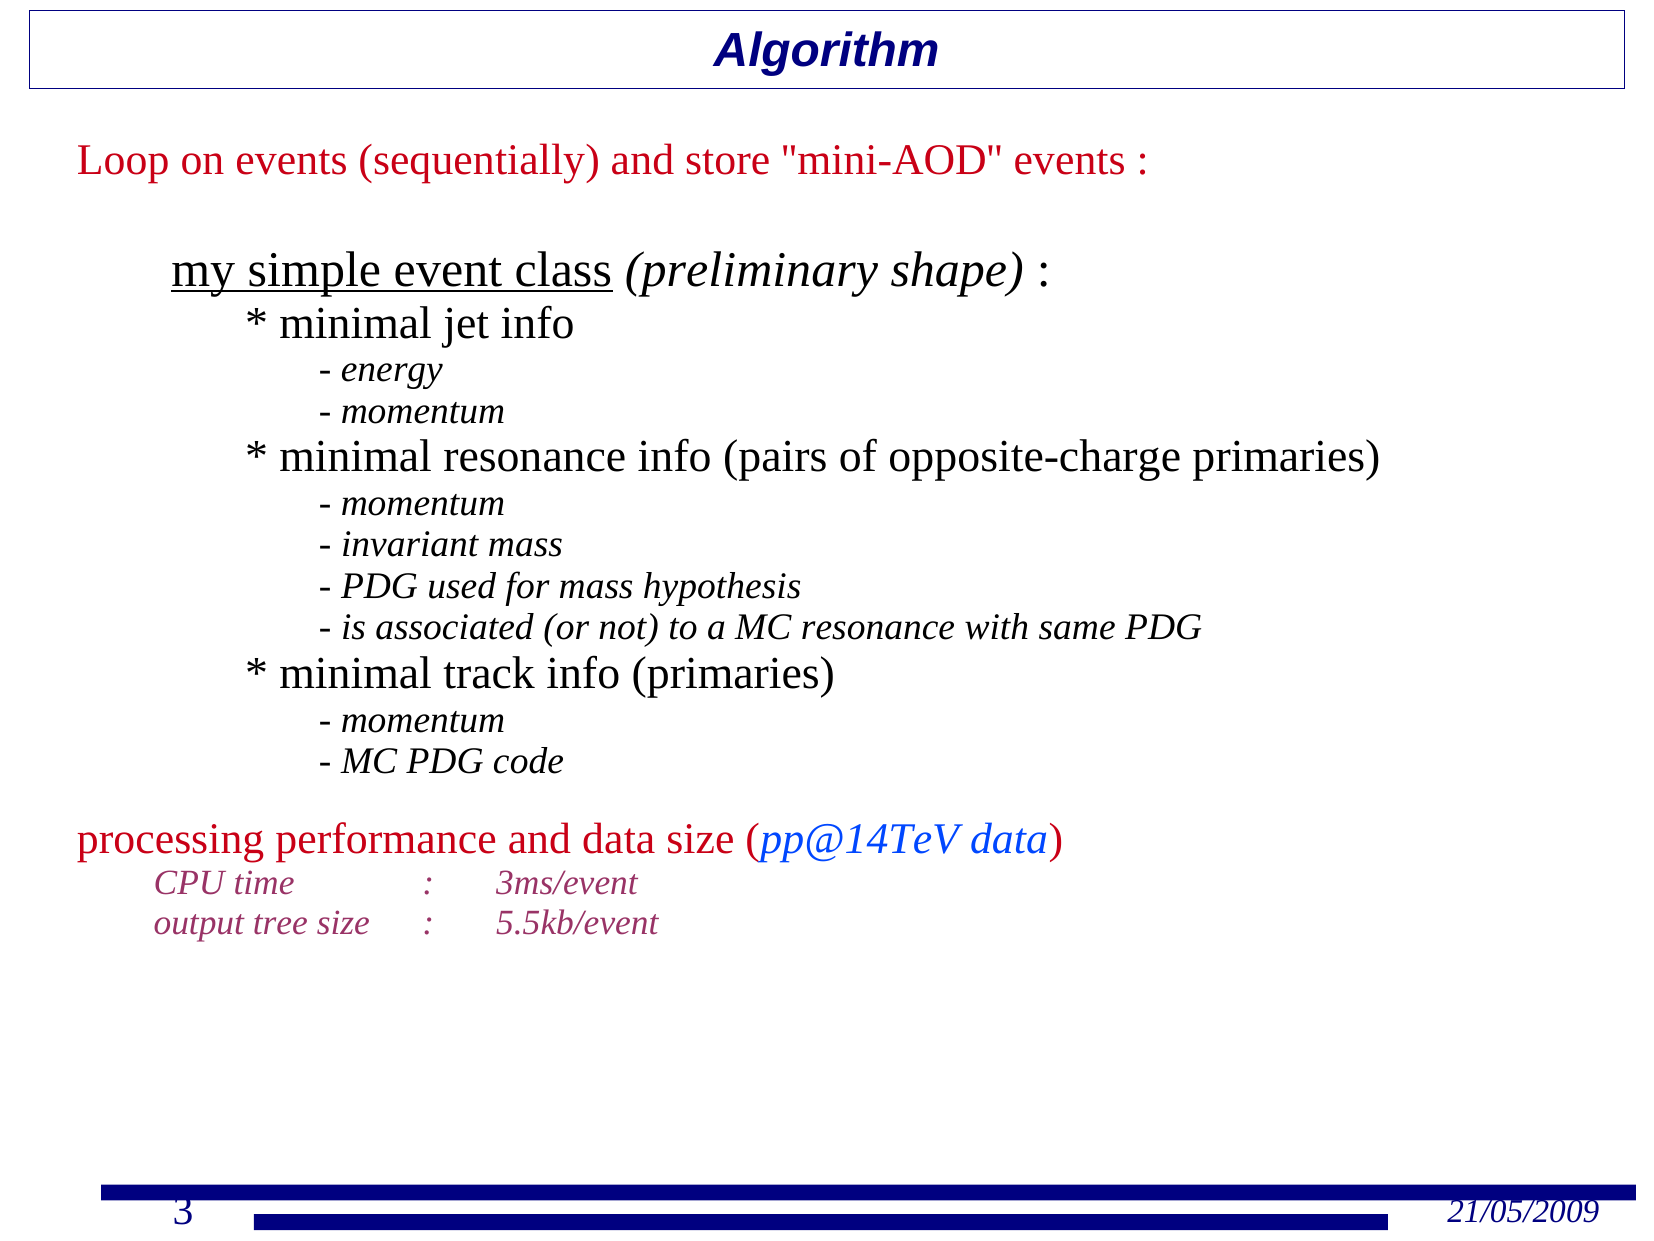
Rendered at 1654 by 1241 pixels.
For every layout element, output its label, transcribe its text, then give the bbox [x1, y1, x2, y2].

title Algorithm [29, 10, 1625, 89]
text_box 3 [124, 1187, 243, 1241]
list Loop on events (sequentially) and store ''mini-AOD'' events : processing performance and data size (pp@14TeV data) CPU time : 3ms/event output tree size : 5.5kb/event [59, 135, 1595, 1149]
text_box my simple event class (preliminary shape) : * minimal jet info - energy - momentum * minimal resonance info (pairs of opposite-charge primaries) - momentum - invariant mass - PDG used for mass hypothesis - is associated (or not) to a MC resonance with same PDG * minimal track info (primaries) - momentum - MC PDG code [171, 242, 1447, 927]
